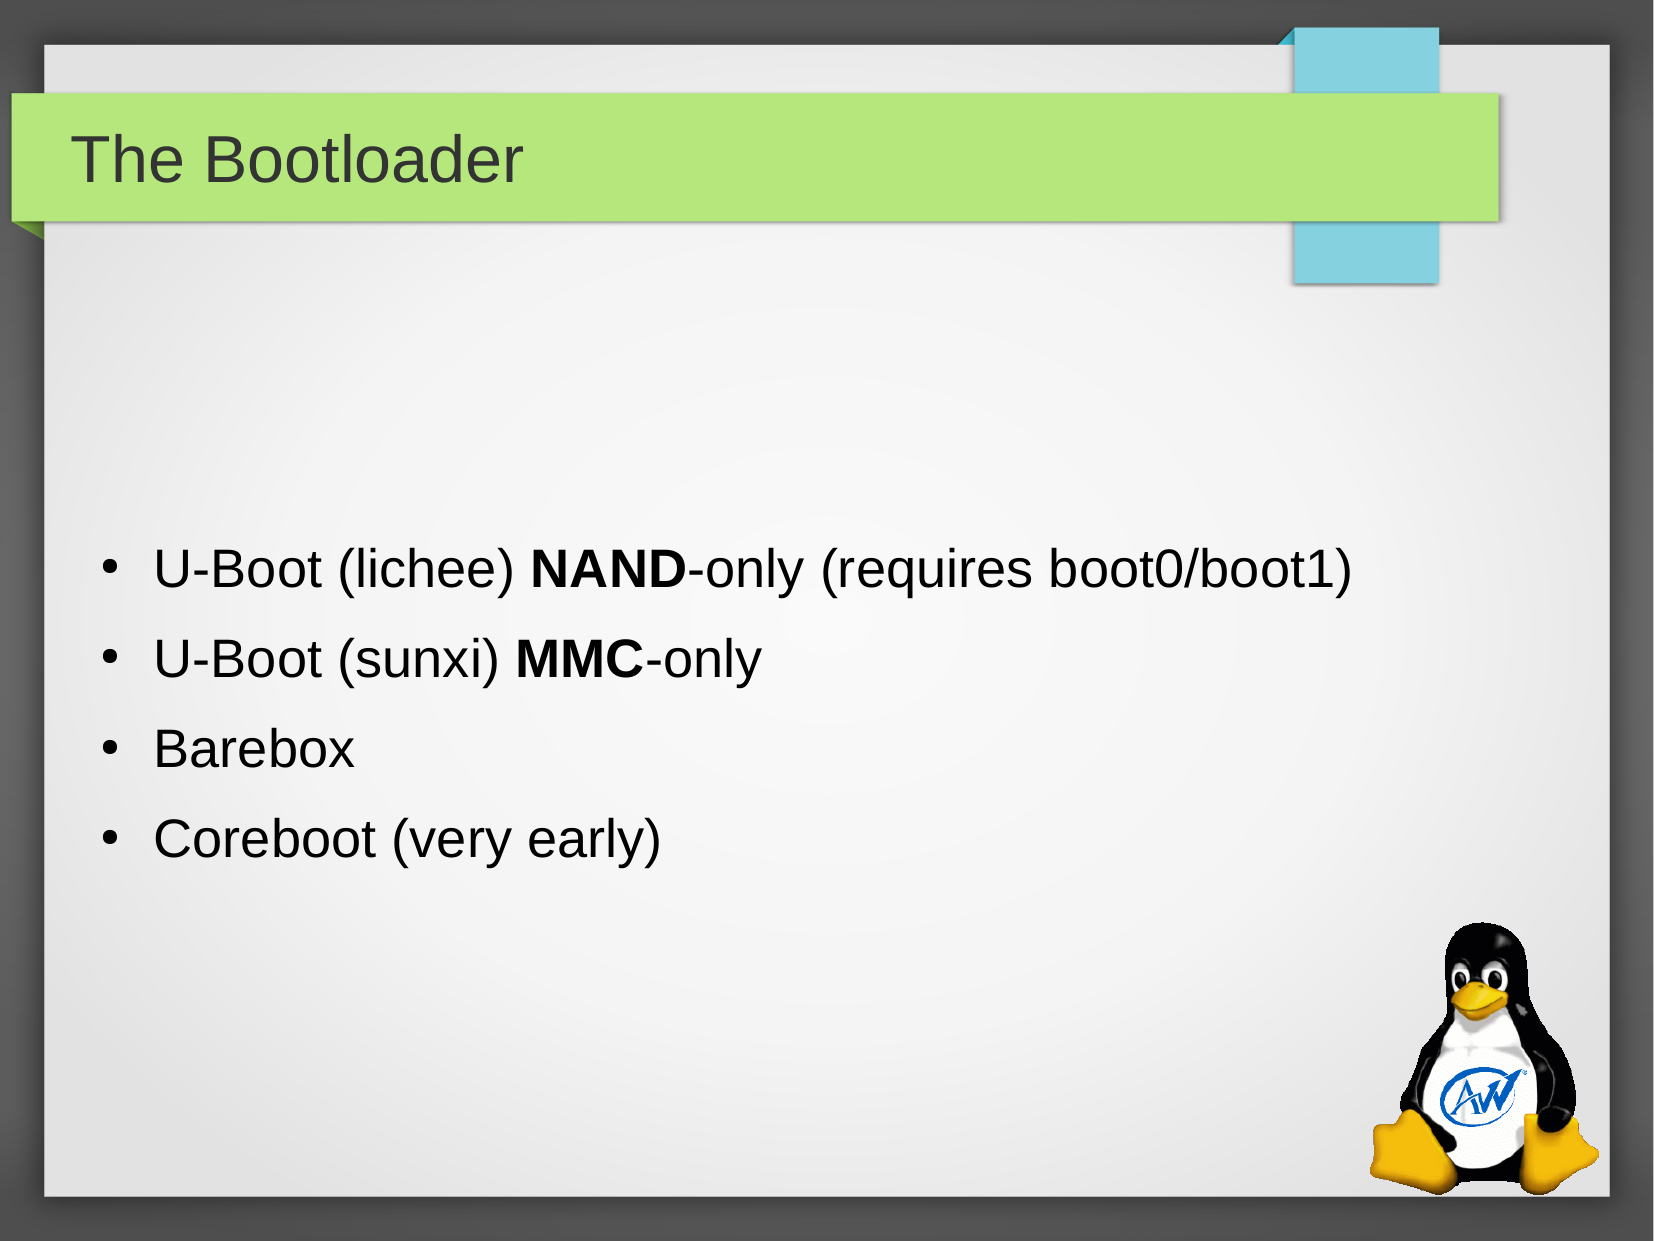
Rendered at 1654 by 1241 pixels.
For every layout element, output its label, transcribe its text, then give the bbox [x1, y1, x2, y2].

list U-Boot (lichee) NAND-only (requires boot0/boot1) U-Boot (sunxi) MMC-only Barebox Coreboot (very early) [82, 343, 1538, 1063]
title The Bootloader [70, 106, 1229, 213]
picture [0, 0, 1654, 1241]
